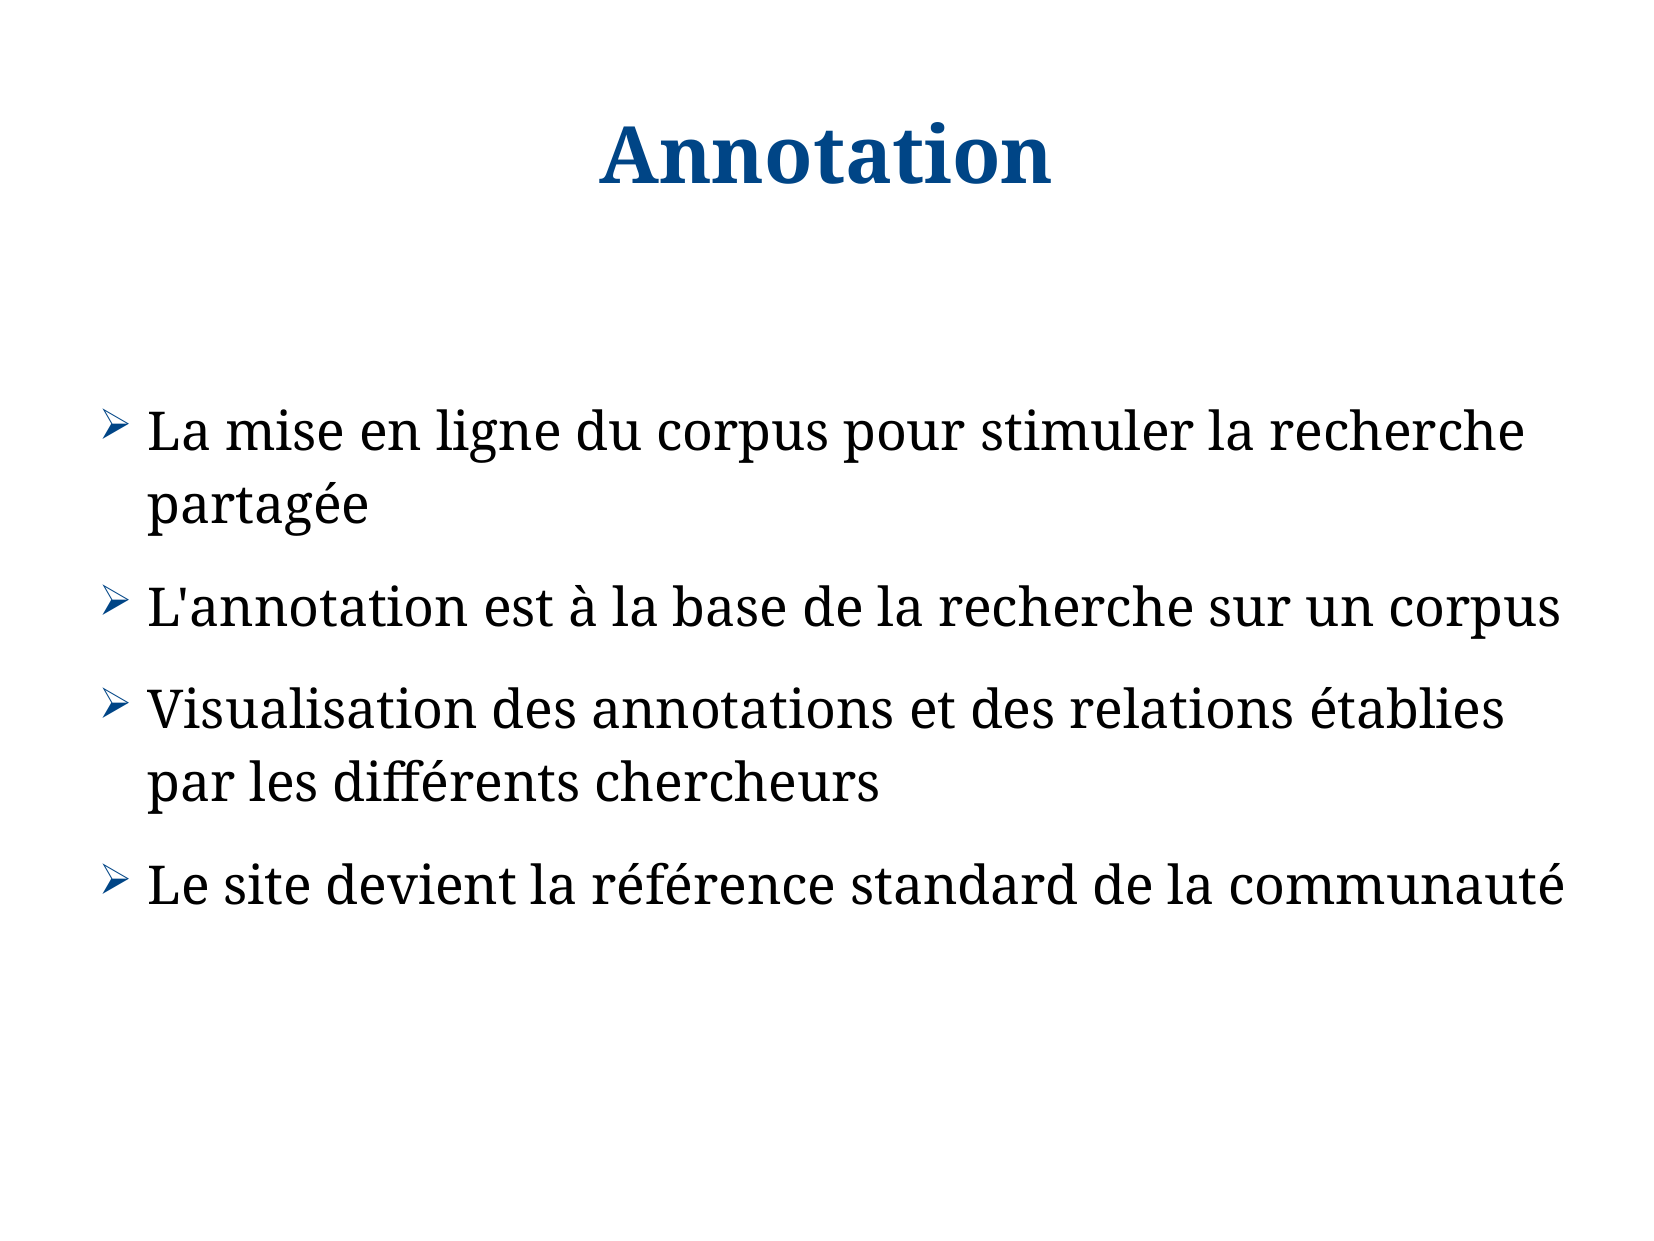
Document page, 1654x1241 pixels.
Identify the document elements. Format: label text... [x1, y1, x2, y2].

list La mise en ligne du corpus pour stimuler la recherche partagée L'annotation est à la base de la recherche sur un corpus Visualisation des annotations et des relations établies par les différents chercheurs Le site devient la référence standard de la communauté [82, 290, 1571, 1010]
title Annotation [82, 49, 1571, 257]
